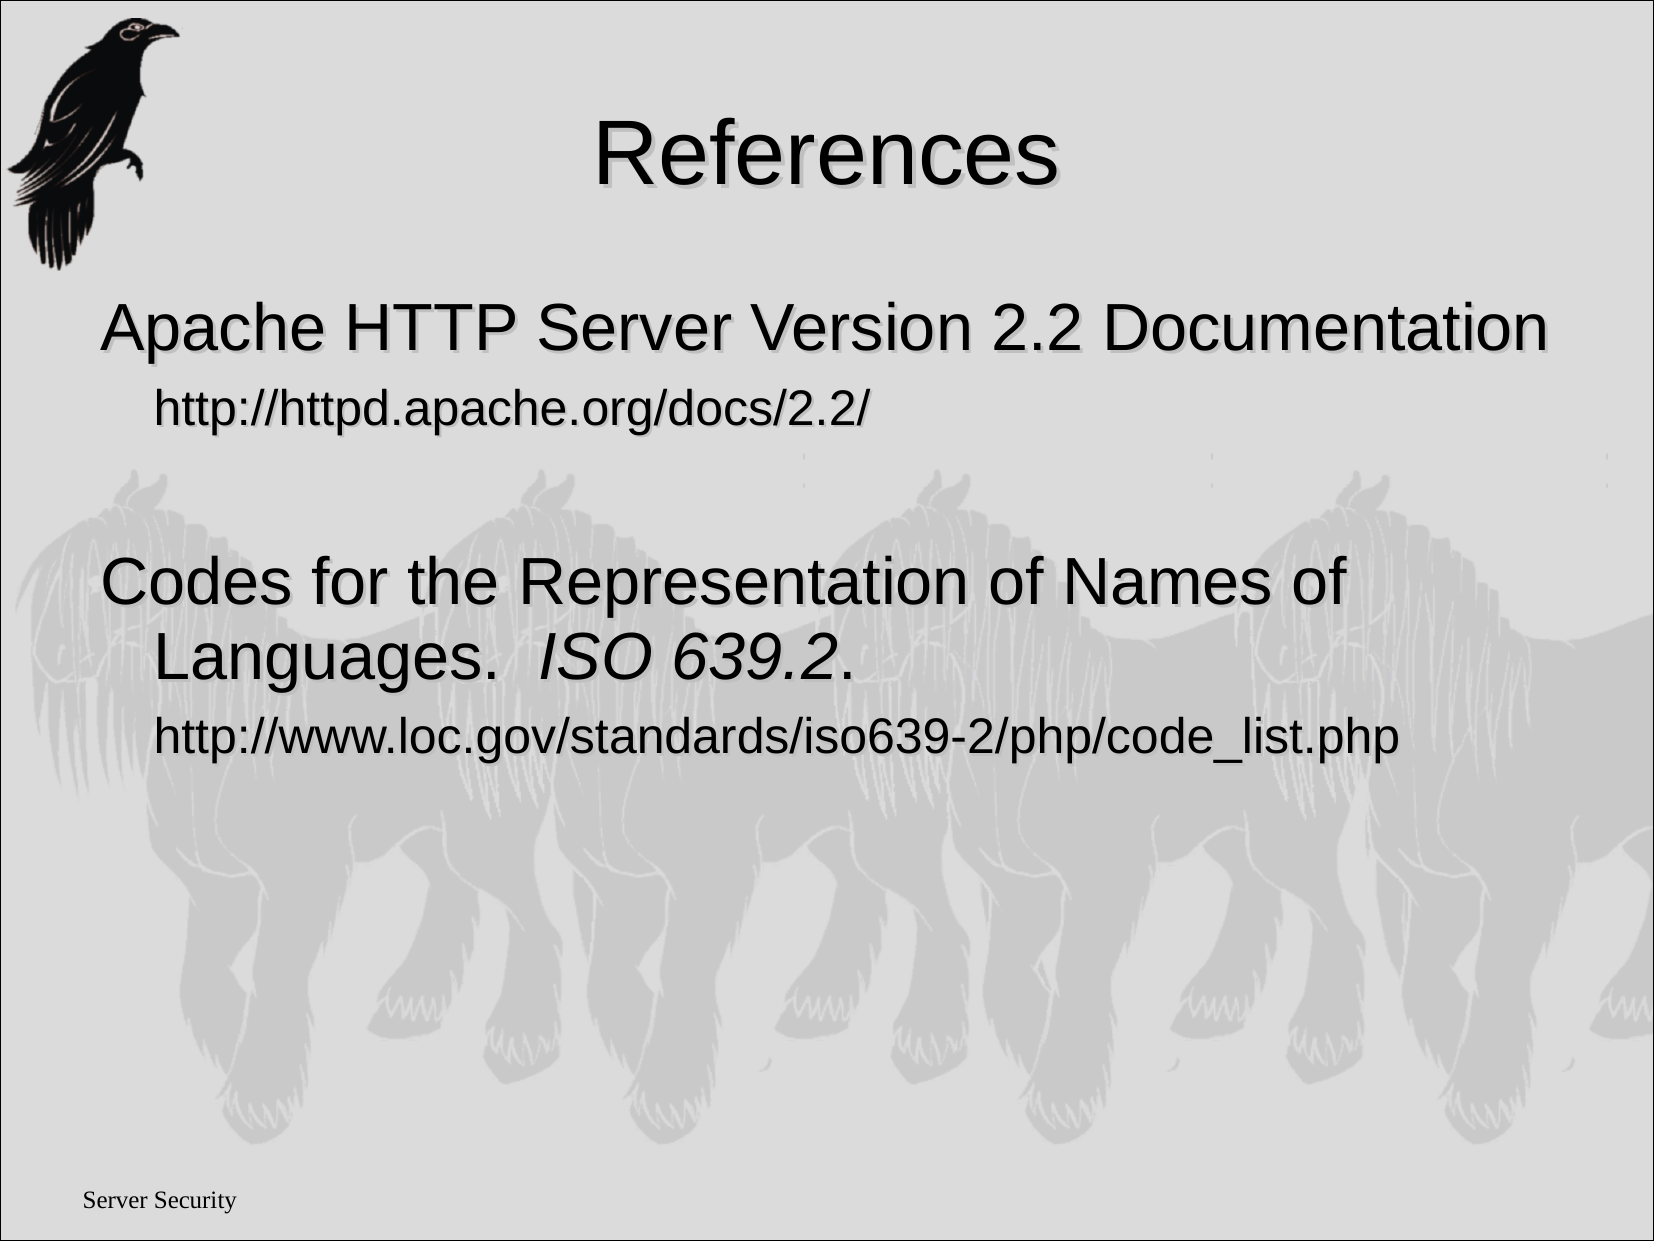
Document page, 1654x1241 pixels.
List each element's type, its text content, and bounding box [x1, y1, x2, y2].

list Apache HTTP Server Version 2.2 Documentation http://httpd.apache.org/docs/2.2/ Codes for the Representation of Names of Languages. ISO 639.2. http://www.loc.gov/standards/iso639-2/php/code_list.php [82, 290, 1571, 1109]
picture [5, 18, 183, 271]
title References [82, 49, 1571, 257]
